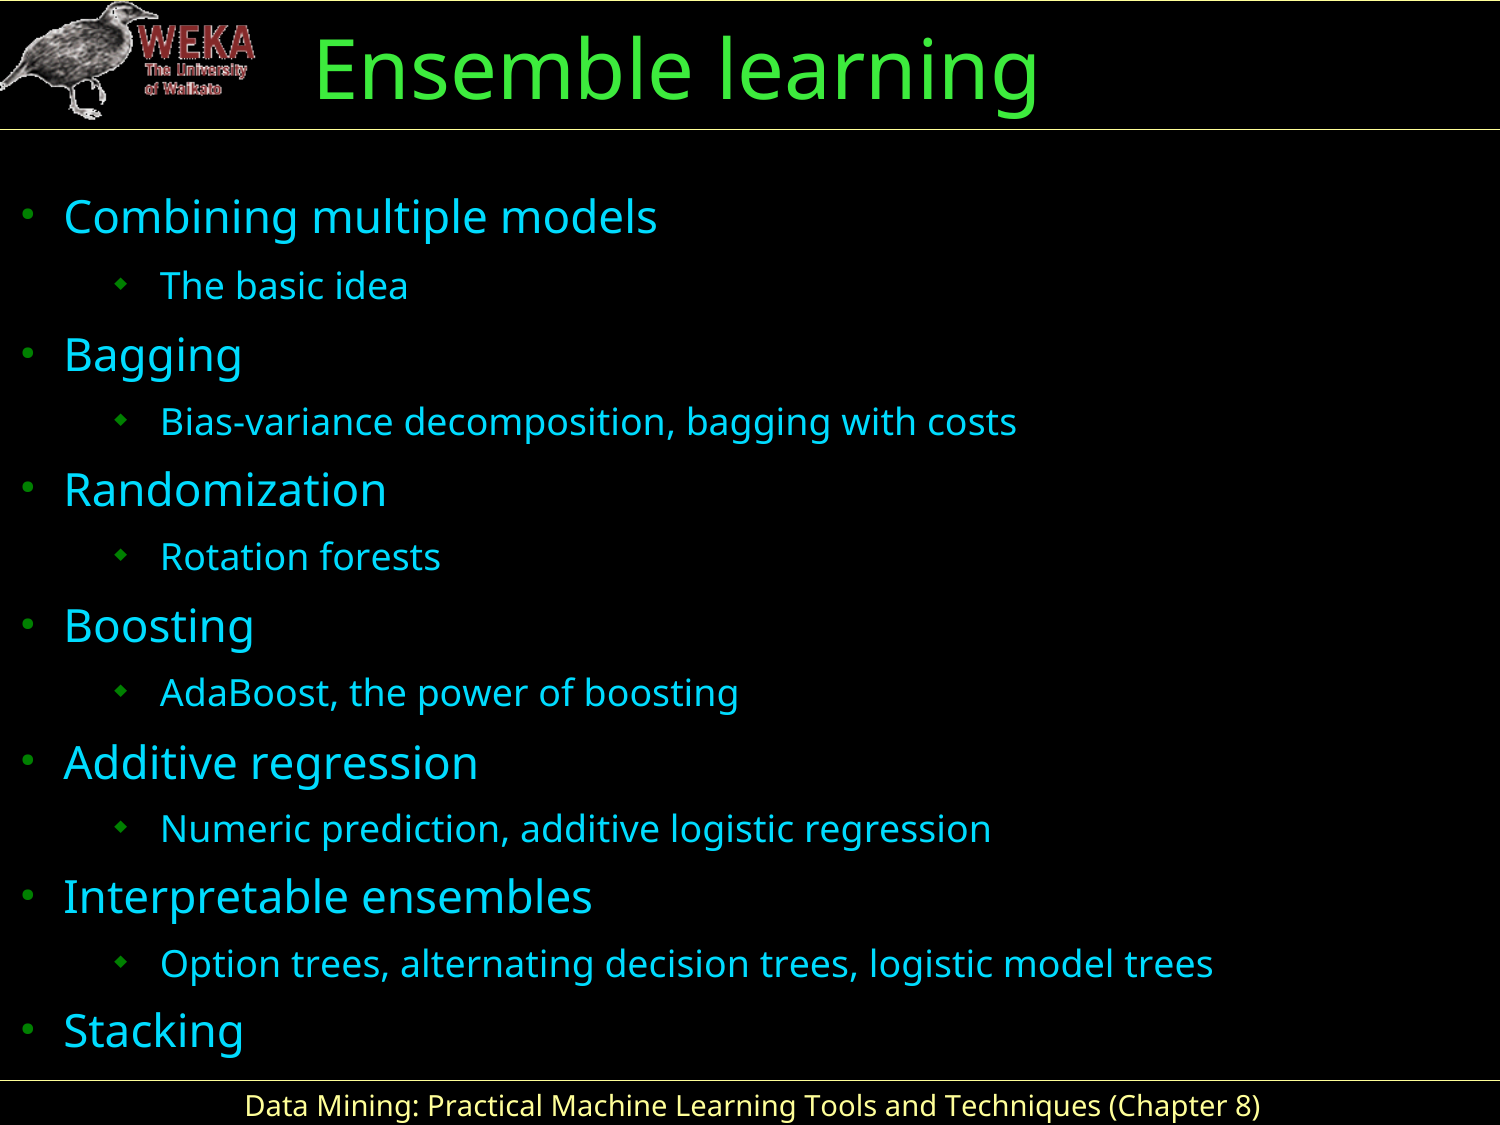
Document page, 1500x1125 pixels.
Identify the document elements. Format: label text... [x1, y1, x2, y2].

picture [0, 1, 266, 129]
title Ensemble learning [297, 0, 1500, 148]
text_box Combining multiple models The basic idea Bagging Bias-variance decomposition, bagging with costs Randomization Rotation forests Boosting AdaBoost, the power of boosting Additive regression Numeric prediction, additive logistic regression Interpretable ensembles Option trees, alternating decision trees, logistic model trees Stacking [5, 177, 1500, 1004]
